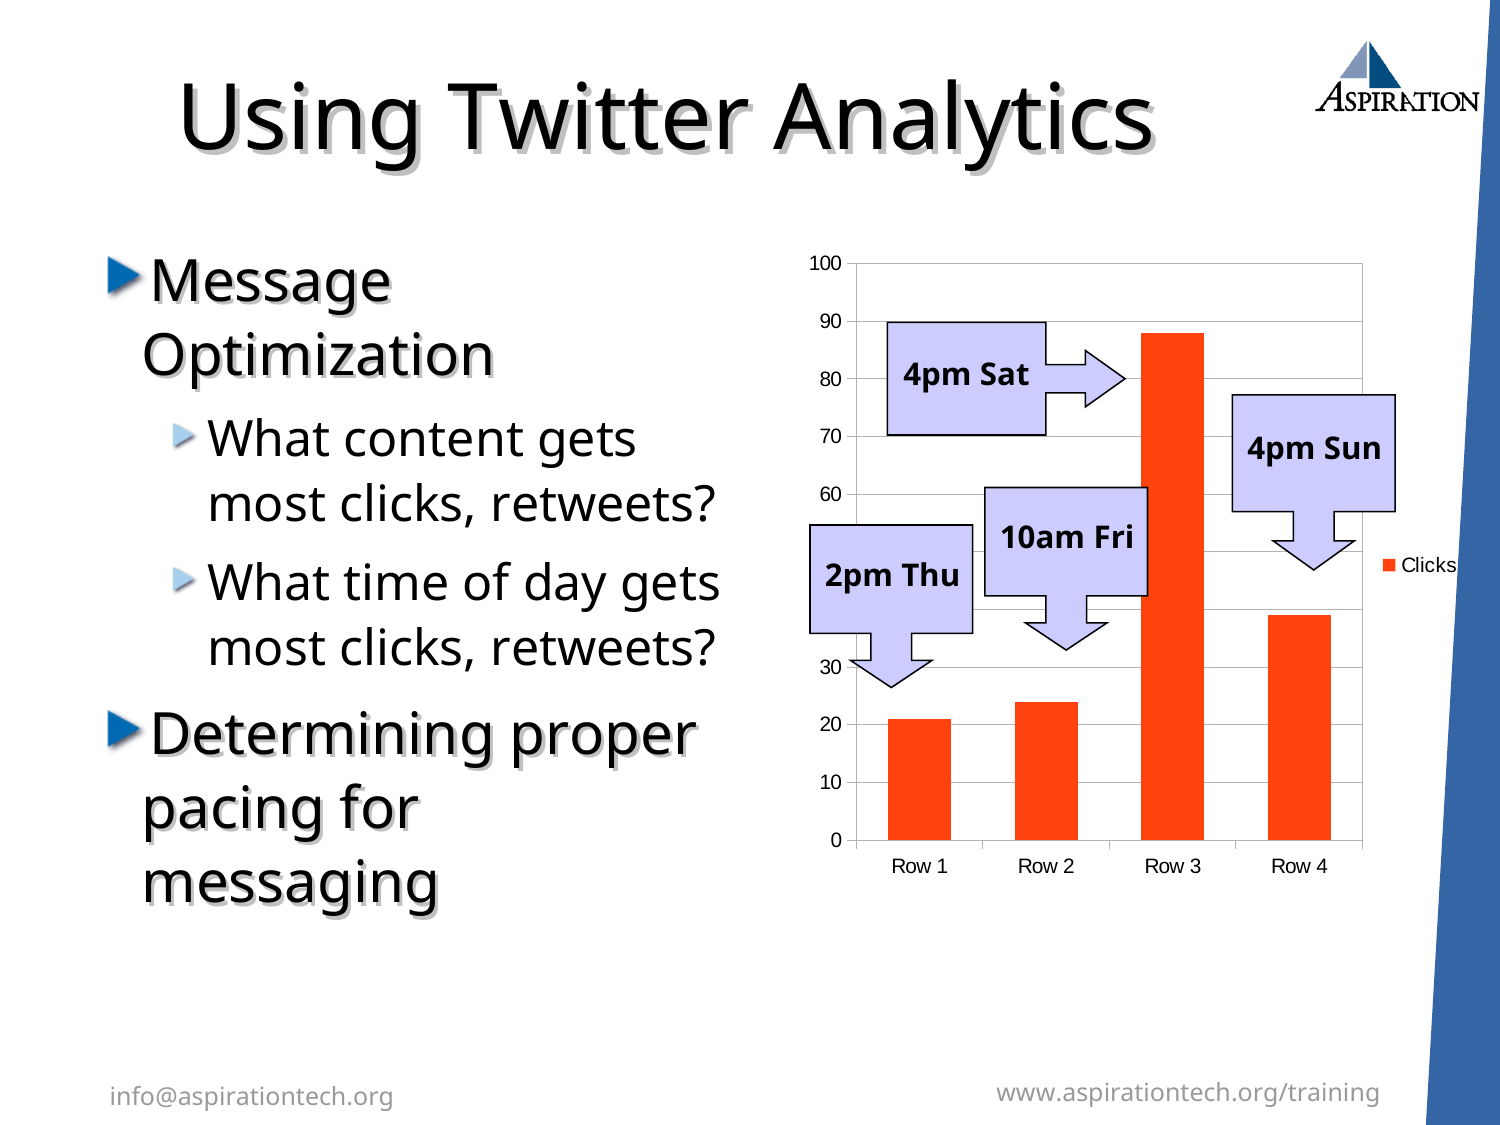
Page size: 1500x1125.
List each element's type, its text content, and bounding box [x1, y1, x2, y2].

picture [1315, 41, 1480, 120]
text_box 10am Fri [984, 487, 1148, 651]
title Using Twitter Analytics [49, 19, 1284, 206]
text_box 4pm Sat [887, 322, 1126, 436]
list Message Optimization What content gets most clicks, retweets? What time of day gets most clicks, retweets? Determining proper pacing for messaging [49, 238, 732, 1066]
text_box 4pm Sun [1232, 394, 1396, 571]
chart [795, 238, 1477, 892]
text_box 2pm Thu [810, 525, 973, 688]
